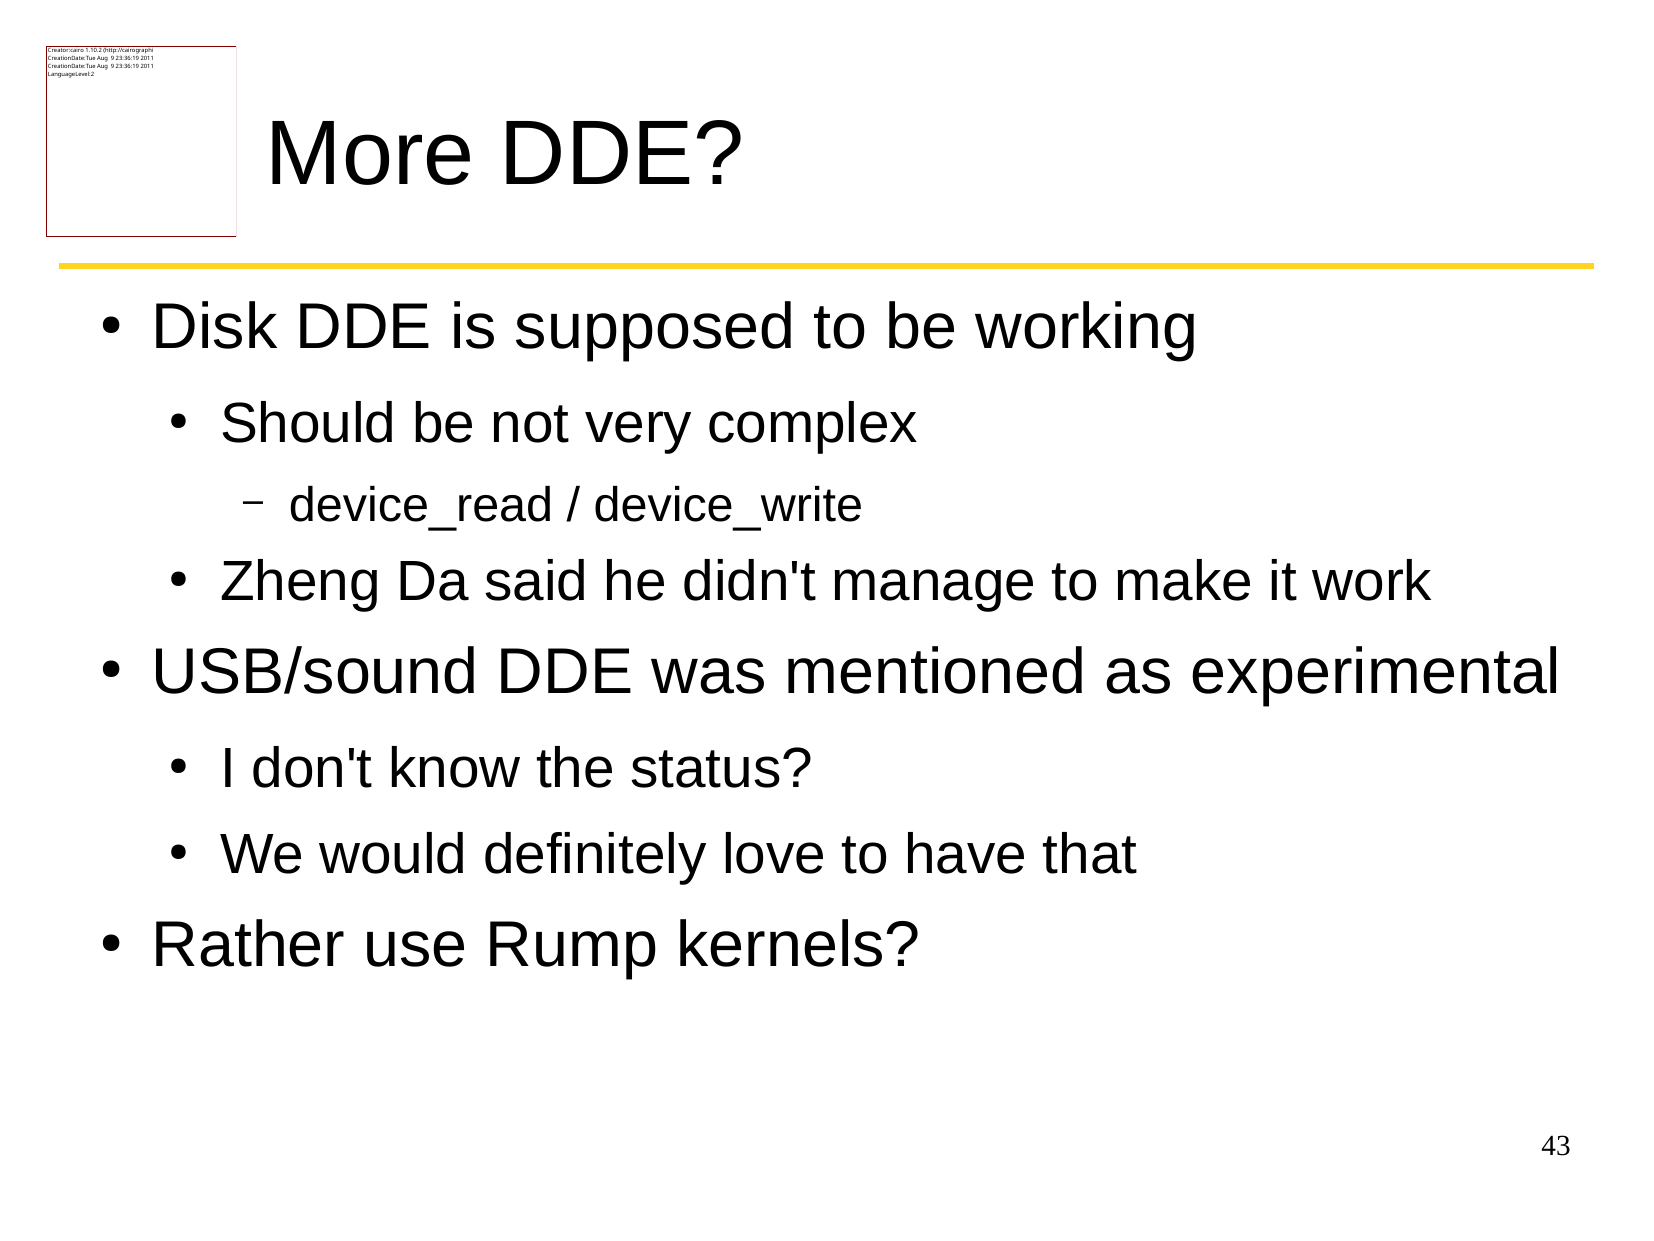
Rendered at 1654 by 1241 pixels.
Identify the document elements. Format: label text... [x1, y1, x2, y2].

list Disk DDE is supposed to be working Should be not very complex device_read / device_write Zheng Da said he didn't manage to make it work USB/sound DDE was mentioned as experimental I don't know the status? We would definitely love to have that Rather use Rump kernels? [82, 290, 1571, 1010]
title More DDE? [265, 49, 1571, 257]
